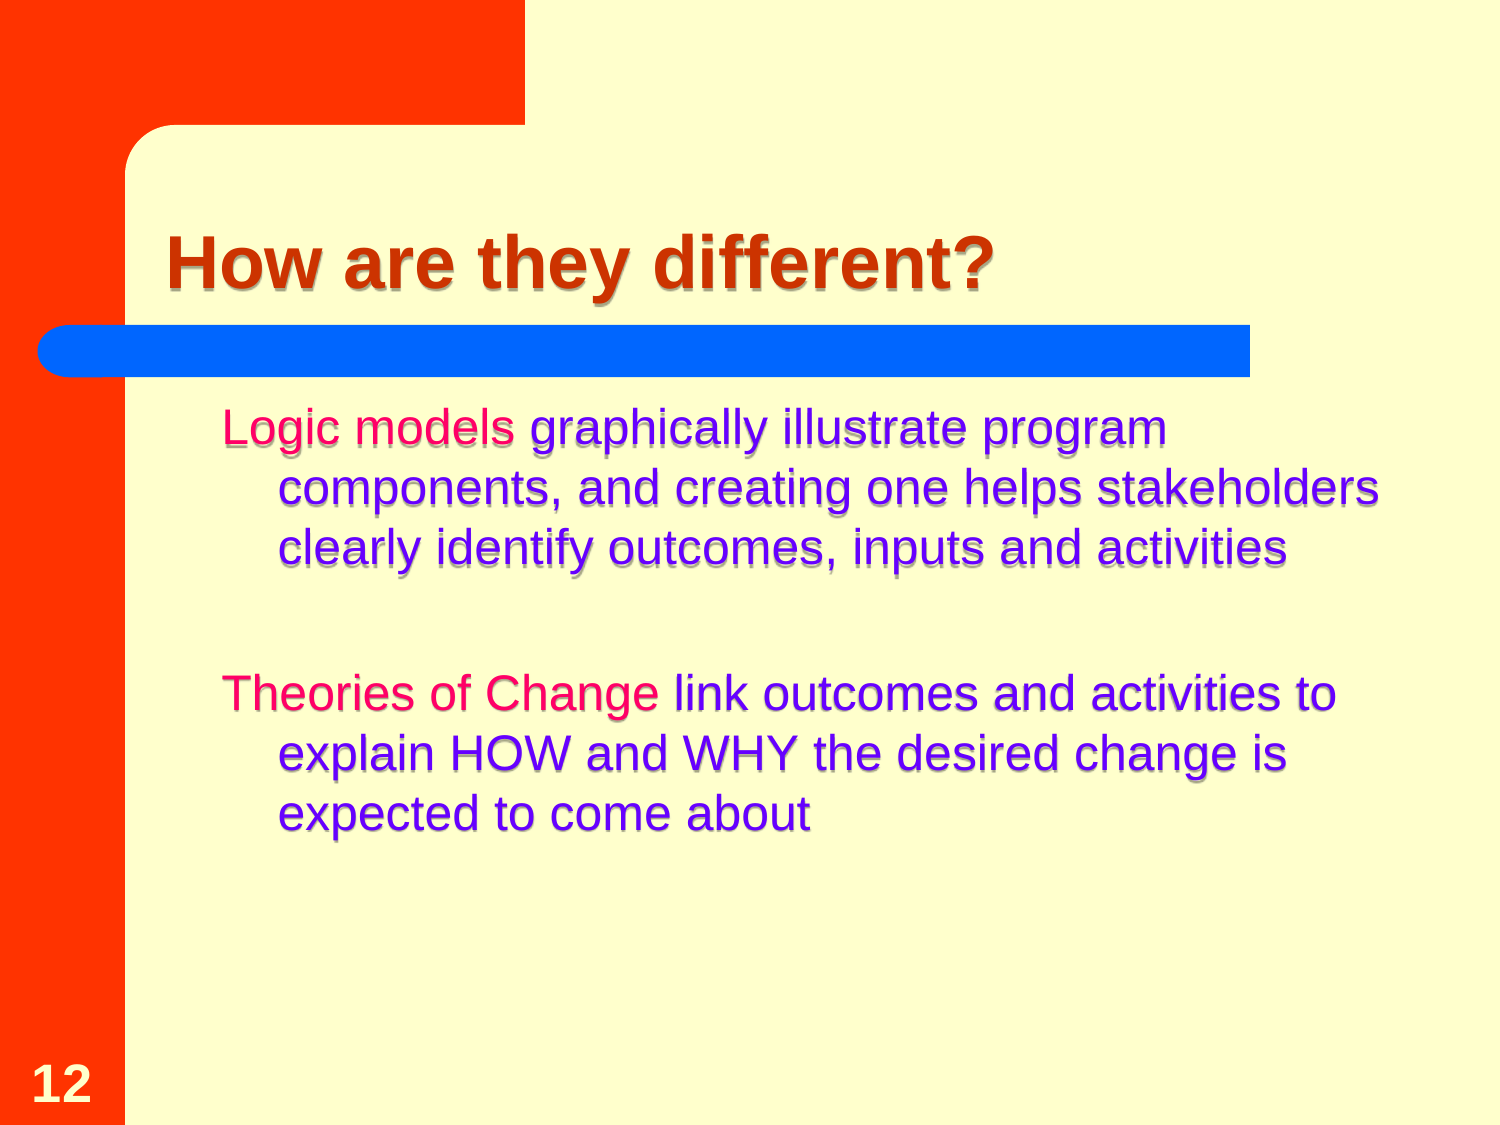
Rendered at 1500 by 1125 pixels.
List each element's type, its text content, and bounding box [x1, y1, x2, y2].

text_box [13, 1040, 111, 1121]
title How are they different? [150, 125, 1463, 313]
list Logic models graphically illustrate program components, and creating one helps stakeholders clearly identify outcomes, inputs and activities Theories of Change link outcomes and activities to explain HOW and WHY the desired change is expected to come about [150, 387, 1463, 1001]
